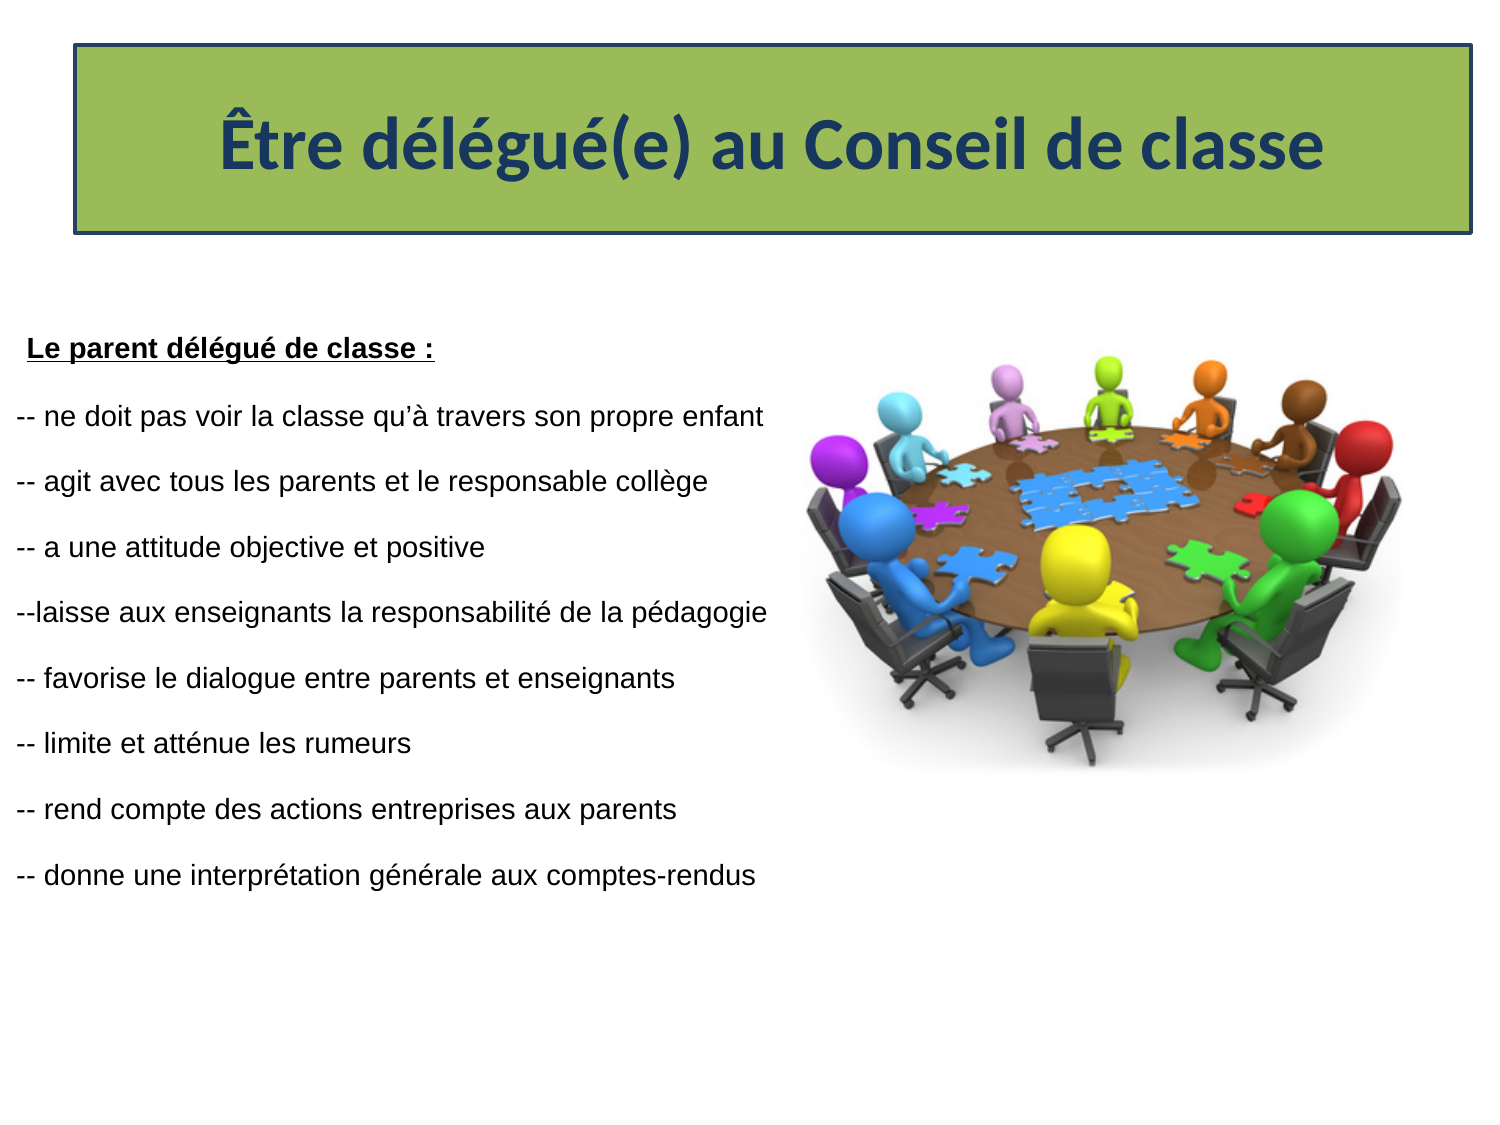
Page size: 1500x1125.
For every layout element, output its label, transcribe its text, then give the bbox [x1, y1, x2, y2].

title Être délégué(e) au Conseil de classe [75, 45, 1471, 233]
picture [791, 310, 1417, 780]
text_box Le parent délégué de classe : -- ne doit pas voir la classe qu’à travers son propre enfant -- agit avec tous les parents et le responsable collège -- a une attitude objective et positive --laisse aux enseignants la responsabilité de la pédagogie -- favorise le dialogue entre parents et enseignants -- limite et atténue les rumeurs -- rend compte des actions entreprises aux parents -- donne une interprétation générale aux comptes-rendus [1, 317, 1500, 934]
